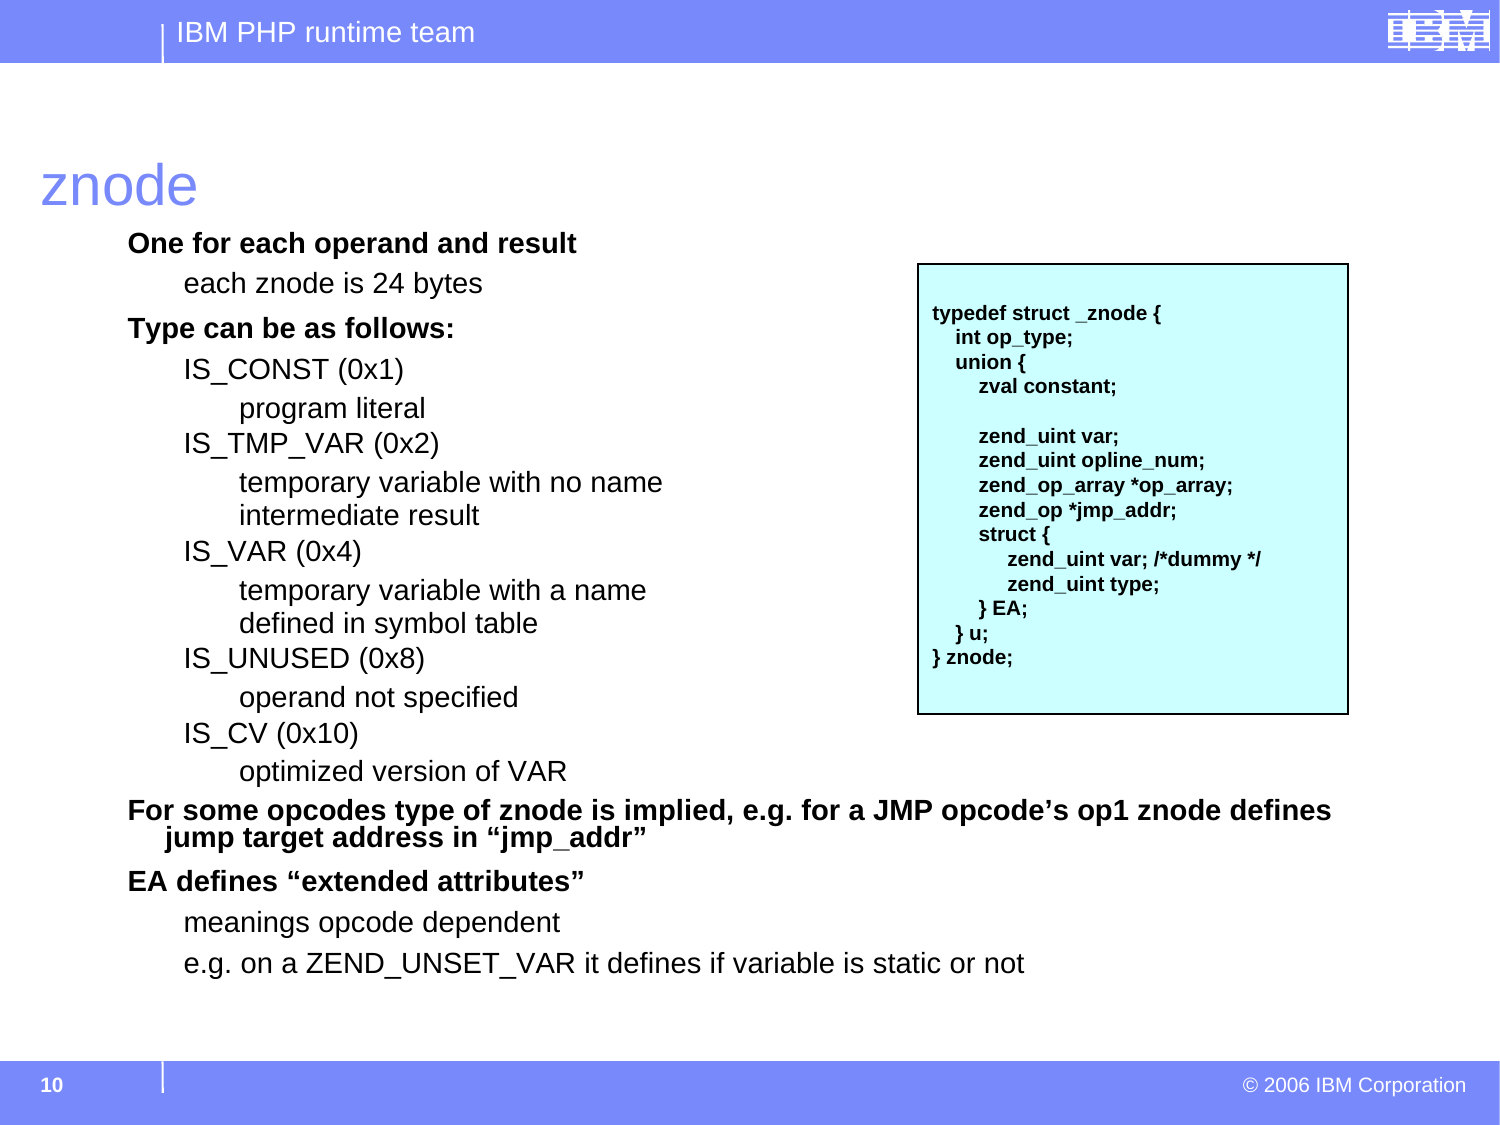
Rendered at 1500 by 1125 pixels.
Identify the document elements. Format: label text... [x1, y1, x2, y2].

list One for each operand and result each znode is 24 bytes Type can be as follows: IS_CONST (0x1)‏ program literal IS_TMP_VAR (0x2)‏ temporary variable with no name intermediate result IS_VAR (0x4)‏ temporary variable with a name defined in symbol table IS_UNUSED (0x8)‏ operand not specified IS_CV (0x10)‏ optimized version of VAR For some opcodes type of znode is implied, e.g. for a JMP opcode’s op1 znode defines jump target address in “jmp_addr” EA defines “extended attributes” meanings opcode dependent e.g. on a ZEND_UNSET_VAR it defines if variable is static or not [112, 224, 1409, 1125]
text_box typedef struct _znode { int op_type; union { zval constant; zend_uint var; zend_uint opline_num; zend_op_array *op_array; zend_op *jmp_addr; struct { zend_uint var; /*dummy */ zend_uint type; } EA; } u; } znode; [917, 263, 1349, 715]
title znode [25, 123, 1378, 225]
